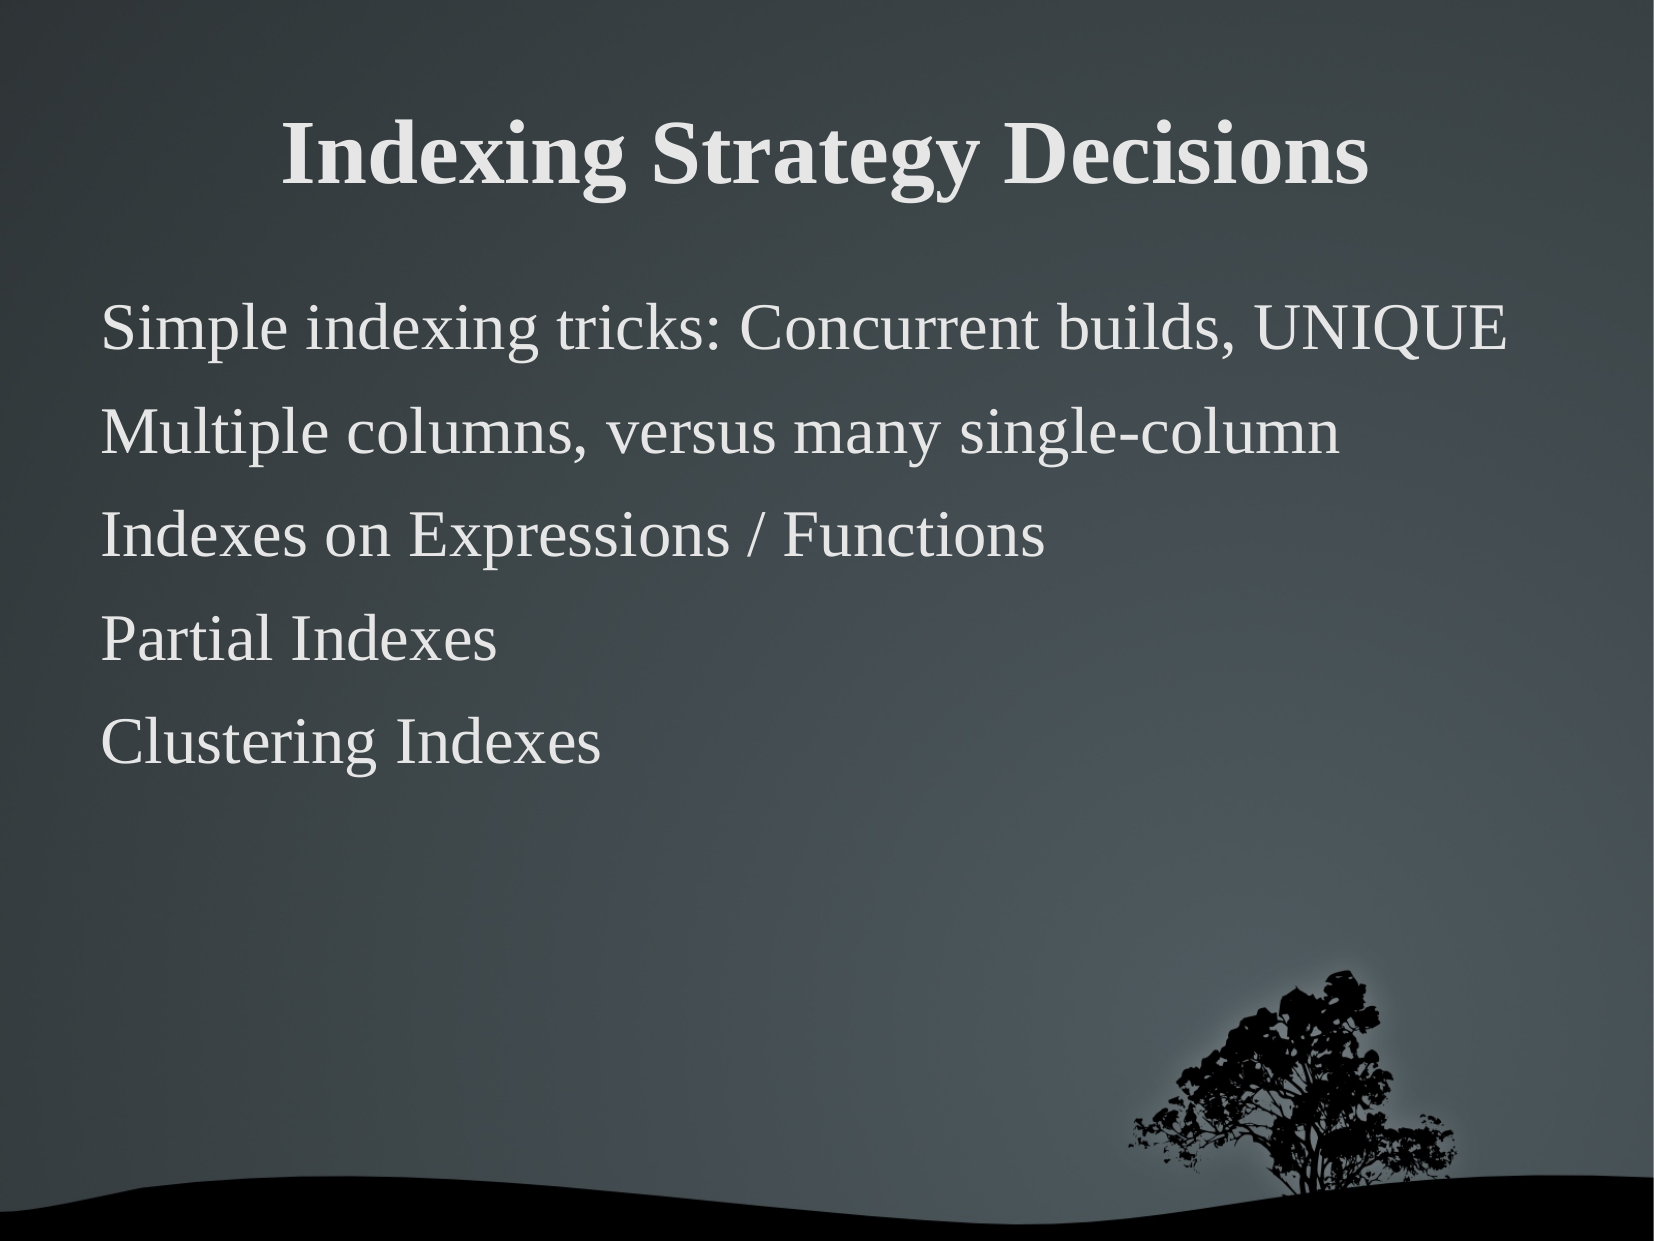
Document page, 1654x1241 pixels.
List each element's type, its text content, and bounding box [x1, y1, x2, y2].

picture [0, 0, 1654, 1241]
list Simple indexing tricks: Concurrent builds, UNIQUE Multiple columns, versus many single-column Indexes on Expressions / Functions Partial Indexes Clustering Indexes [82, 290, 1571, 1094]
title Indexing Strategy Decisions [82, 56, 1571, 250]
